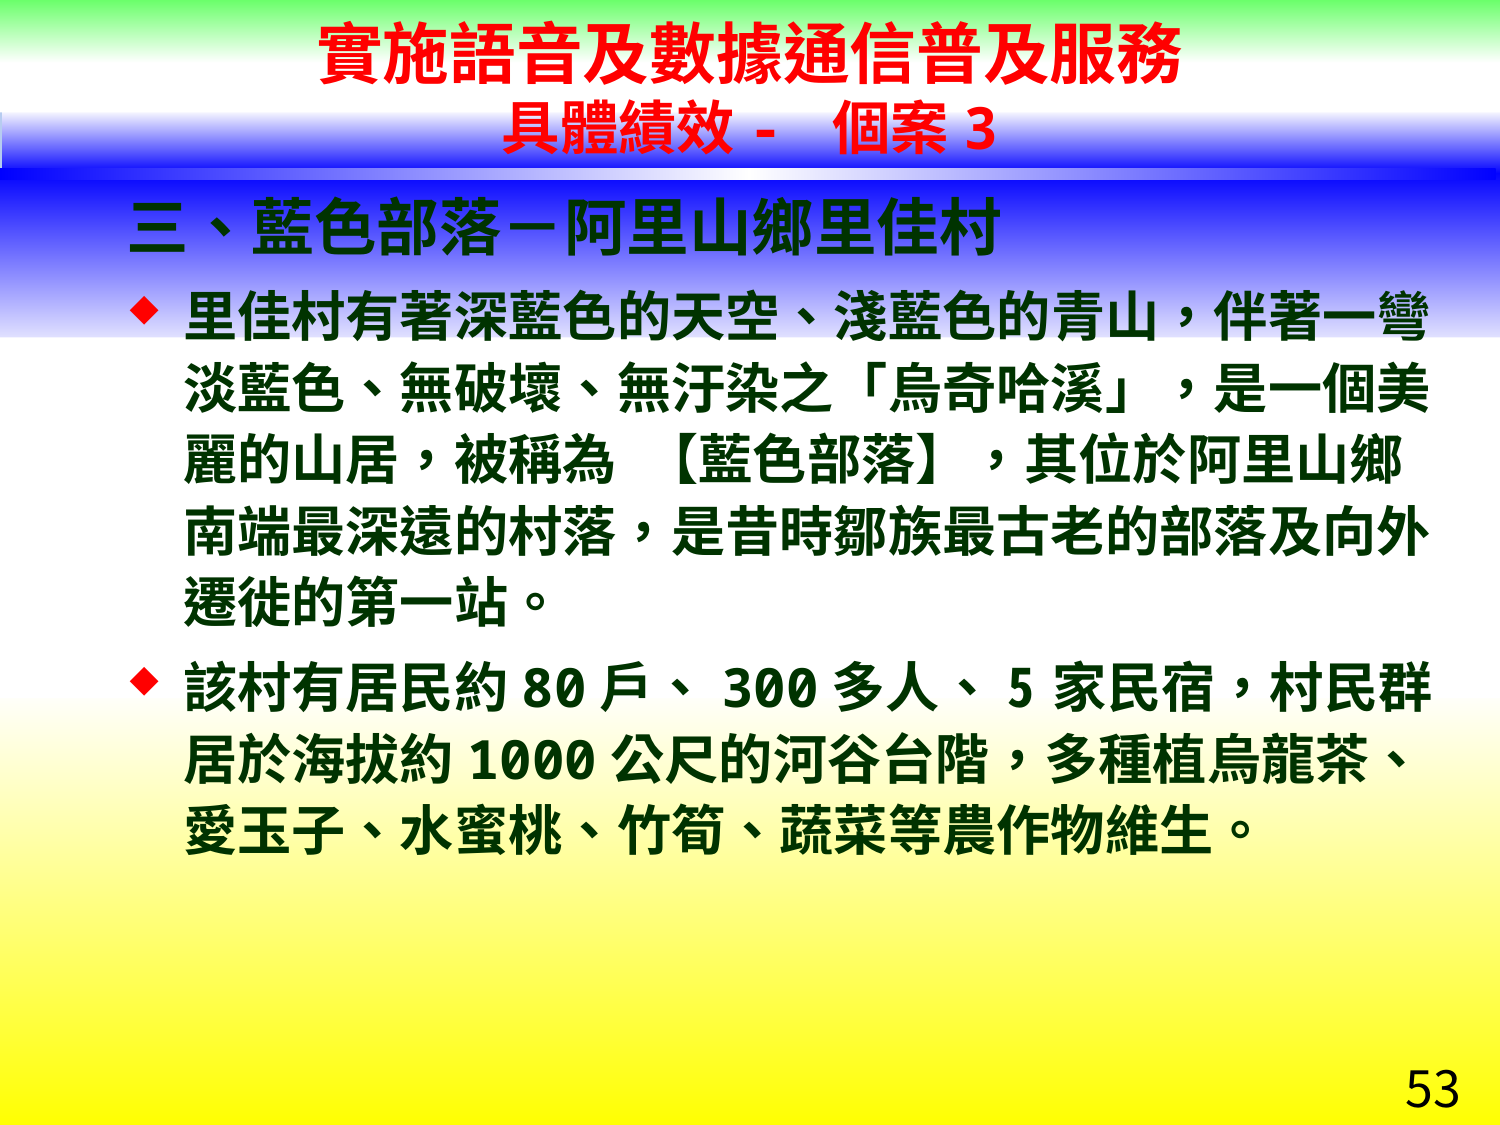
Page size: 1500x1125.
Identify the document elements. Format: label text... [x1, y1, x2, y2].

title 實施語音及數據通信普及服務 具體績效- 個案3 [0, 0, 1500, 173]
list 三、藍色部落－阿里山鄉里佳村 里佳村有著深藍色的天空、淺藍色的青山，伴著一彎淡藍色、無破壞、無汙染之「烏奇哈溪」，是一個美麗的山居，被稱為 【藍色部落】，其位於阿里山鄉南端最深遠的村落，是昔時鄒族最古老的部落及向外遷徙的第一站。 該村有居民約80戶、300多人、5家民宿，村民群居於海拔約1000公尺的河谷台階，多種植烏龍茶、愛玉子、水蜜桃、竹筍、蔬菜等農作物維生。 [112, 172, 1471, 988]
